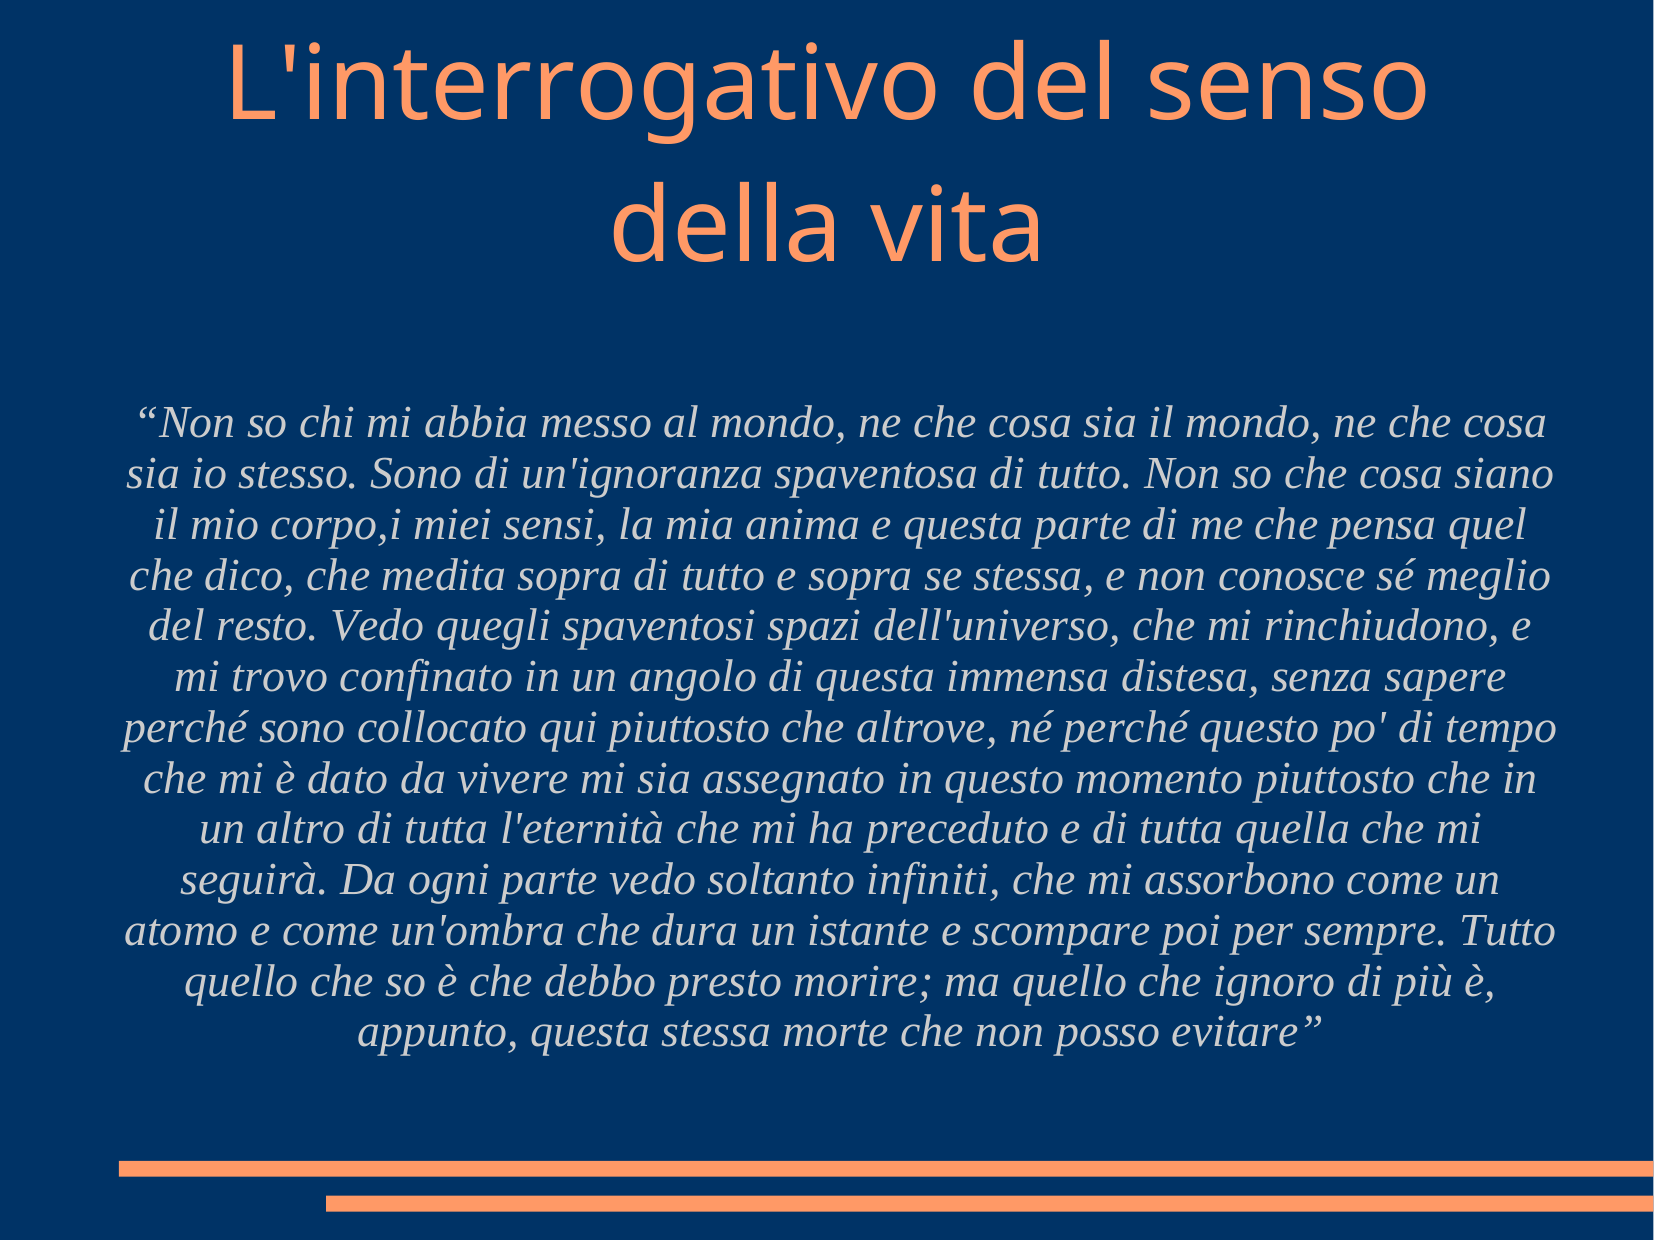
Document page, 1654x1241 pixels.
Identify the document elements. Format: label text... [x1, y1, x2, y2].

subtitle “Non so chi mi abbia messo al mondo, ne che cosa sia il mondo, ne che cosa sia io stesso. Sono di un'ignoranza spaventosa di tutto. Non so che cosa siano il mio corpo,i miei sensi, la mia anima e questa parte di me che pensa quel che dico, che medita sopra di tutto e sopra se stessa, e non conosce sé meglio del resto. Vedo quegli spaventosi spazi dell'universo, che mi rinchiudono, e mi trovo confinato in un angolo di questa immensa distesa, senza sapere perché sono collocato qui piuttosto che altrove, né perché questo po' di tempo che mi è dato da vivere mi sia assegnato in questo momento piuttosto che in un altro di tutta l'eternità che mi ha preceduto e di tutta quella che mi seguirà. Da ogni parte vedo soltanto infiniti, che mi assorbono come un atomo e come un'ombra che dura un istante e scompare poi per sempre. Tutto quello che so è che debbo presto morire; ma quello che ignoro di più è, appunto, questa stessa morte che non posso evitare” [121, 322, 1561, 1132]
title L'interrogativo del senso della vita [121, 0, 1534, 315]
